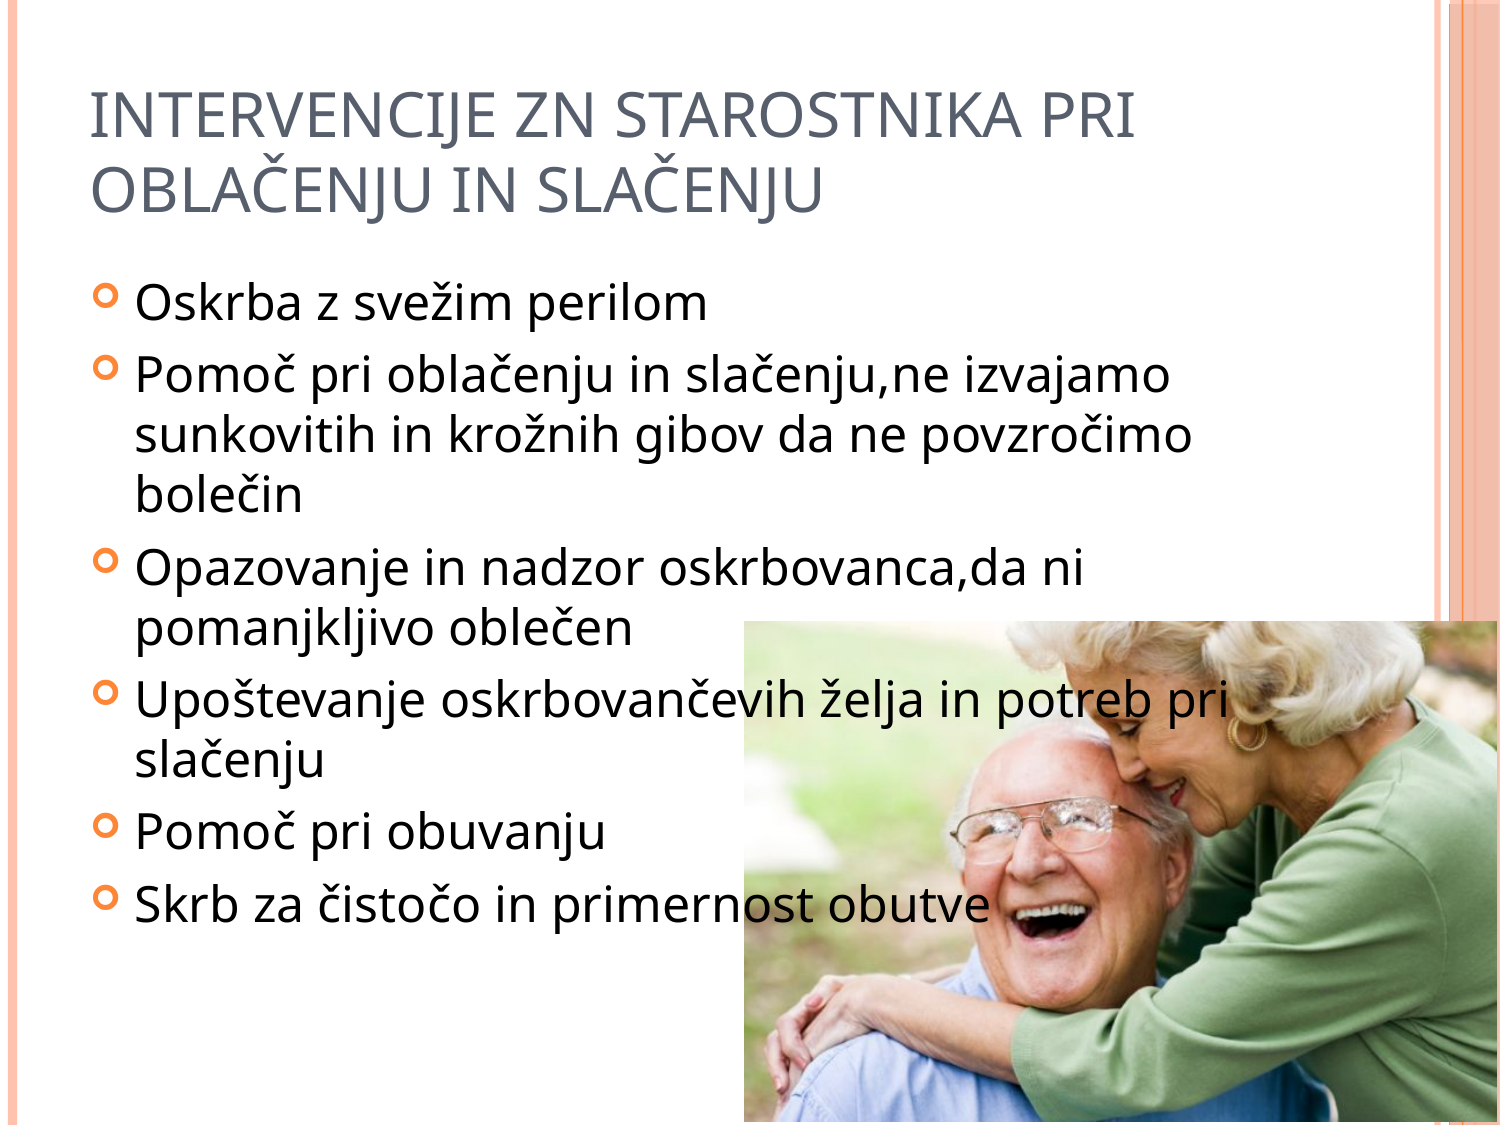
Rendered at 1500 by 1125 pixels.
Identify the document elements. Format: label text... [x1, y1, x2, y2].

list Oskrba z svežim perilom Pomoč pri oblačenju in slačenju,ne izvajamo sunkovitih in krožnih gibov da ne povzročimo bolečin Opazovanje in nadzor oskrbovanca,da ni pomanjkljivo oblečen Upoštevanje oskrbovančevih želja in potreb pri slačenju Pomoč pri obuvanju Skrb za čistočo in primernost obutve [75, 262, 1300, 1062]
title Intervencije zn starostnika pri oblačenju in slačenju [75, 45, 1300, 233]
picture [744, 621, 1497, 1122]
